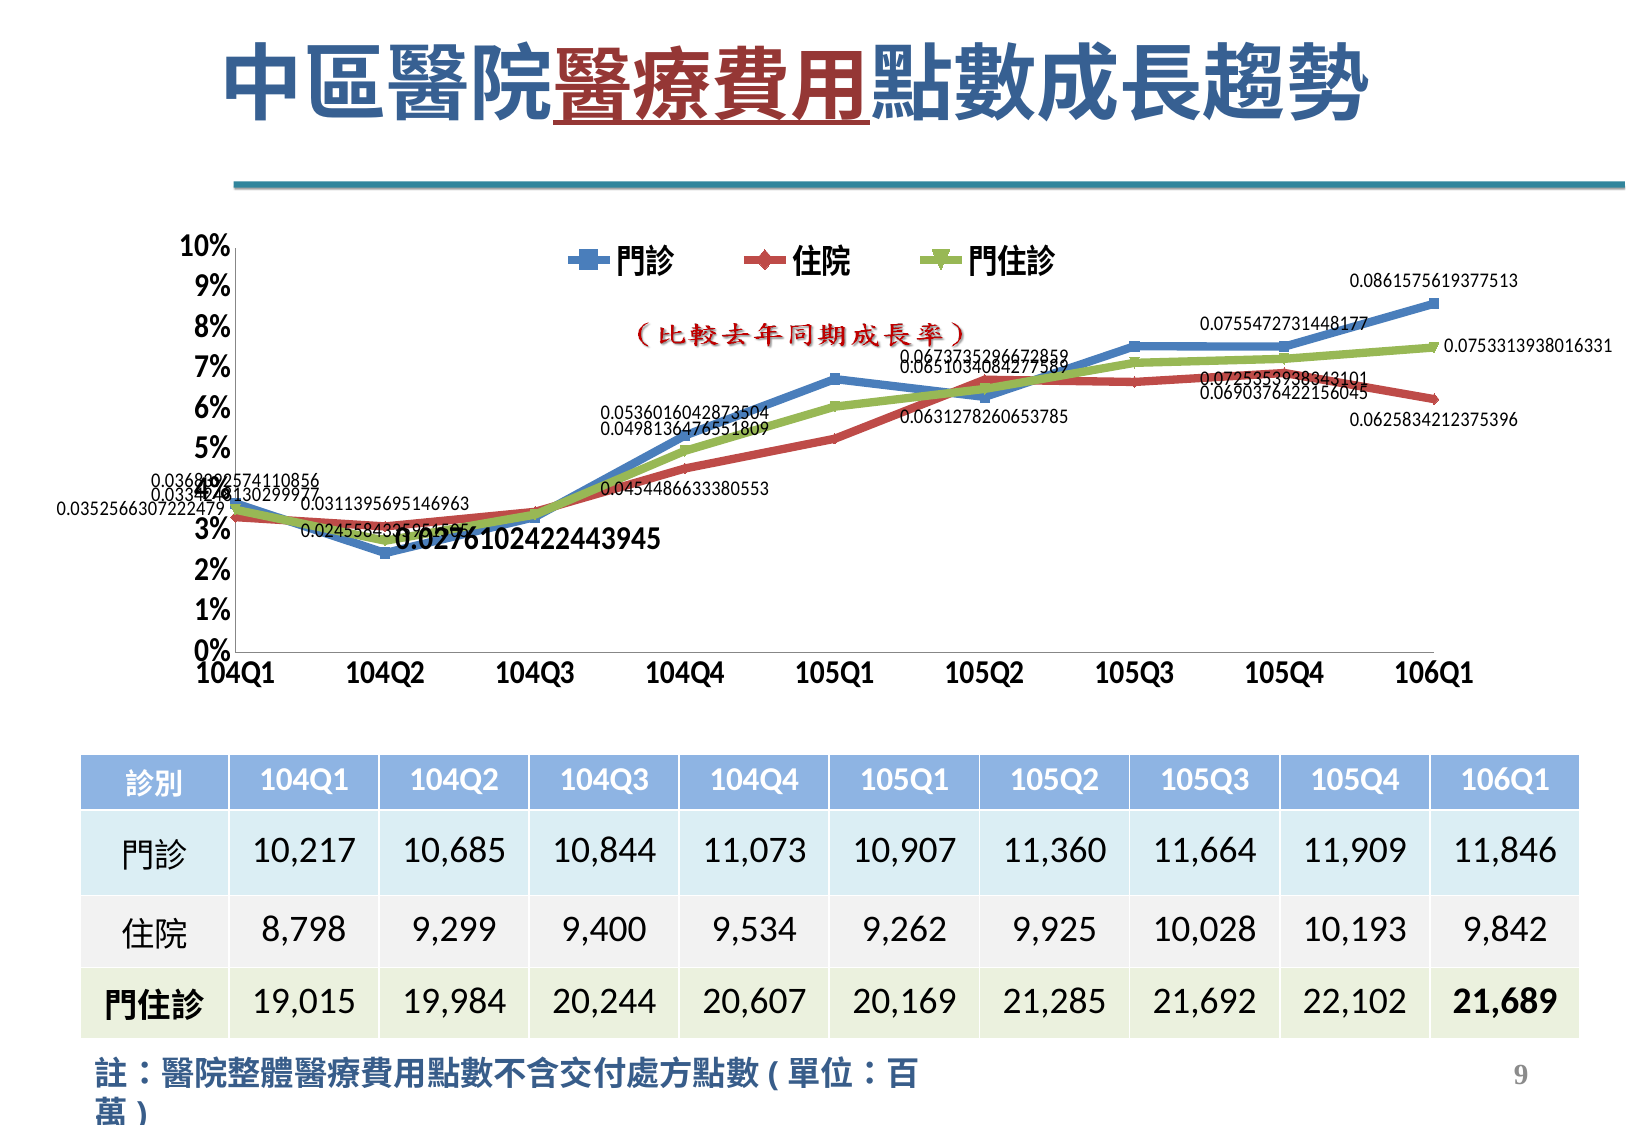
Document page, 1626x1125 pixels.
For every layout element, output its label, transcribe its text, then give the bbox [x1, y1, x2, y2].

table_cell 9,262 [830, 896, 979, 967]
table_cell 22,102 [1281, 968, 1429, 1038]
table_cell 10,844 [530, 811, 678, 895]
table_cell 19,984 [380, 968, 528, 1038]
picture [599, 307, 1002, 353]
table_cell 9,299 [380, 896, 528, 967]
title 中區醫院醫療費用點數成長趨勢 [56, 0, 1534, 161]
table_cell 11,846 [1431, 811, 1579, 895]
table_cell 10,685 [380, 811, 528, 895]
table_cell 21,692 [1130, 968, 1279, 1038]
table_header 104Q2 [380, 755, 528, 809]
table_cell 8,798 [230, 896, 378, 967]
table_cell 11,360 [980, 811, 1129, 895]
table_header 104Q4 [680, 755, 828, 809]
table_header 105Q1 [830, 755, 979, 809]
table_cell 住院 [81, 896, 228, 967]
table_header 105Q4 [1281, 755, 1429, 809]
table_cell 10,193 [1281, 896, 1429, 967]
table_cell 11,909 [1281, 811, 1429, 895]
table_header 104Q1 [230, 755, 378, 809]
table_header 105Q2 [980, 755, 1129, 809]
table_cell 11,073 [680, 811, 828, 895]
slide_number <編號> [1164, 1042, 1544, 1103]
table_cell 門住診 [81, 968, 228, 1038]
table_cell 21,285 [980, 968, 1129, 1038]
table_cell 10,217 [230, 811, 378, 895]
table_cell 20,169 [830, 968, 979, 1038]
table_cell 19,015 [230, 968, 378, 1038]
table_cell 20,607 [680, 968, 828, 1038]
table_header 105Q3 [1130, 755, 1279, 809]
table_cell 9,400 [530, 896, 678, 967]
table_cell 21,689 [1431, 968, 1579, 1038]
text_box 註：醫院整體醫療費用點數不含交付處方點數(單位：百萬) [80, 1044, 978, 1125]
table_cell 20,244 [530, 968, 678, 1038]
table_header 106Q1 [1431, 755, 1579, 809]
table_cell 門診 [81, 811, 228, 895]
table_cell 9,842 [1431, 896, 1579, 967]
table_cell 10,028 [1130, 896, 1279, 967]
table_cell 9,534 [680, 896, 828, 967]
table_cell 11,664 [1130, 811, 1279, 895]
table_header 診別 [81, 755, 228, 809]
table_cell 9,925 [980, 896, 1129, 967]
table_header 104Q3 [530, 755, 678, 809]
chart [56, 219, 1614, 711]
table_cell 10,907 [830, 811, 979, 895]
